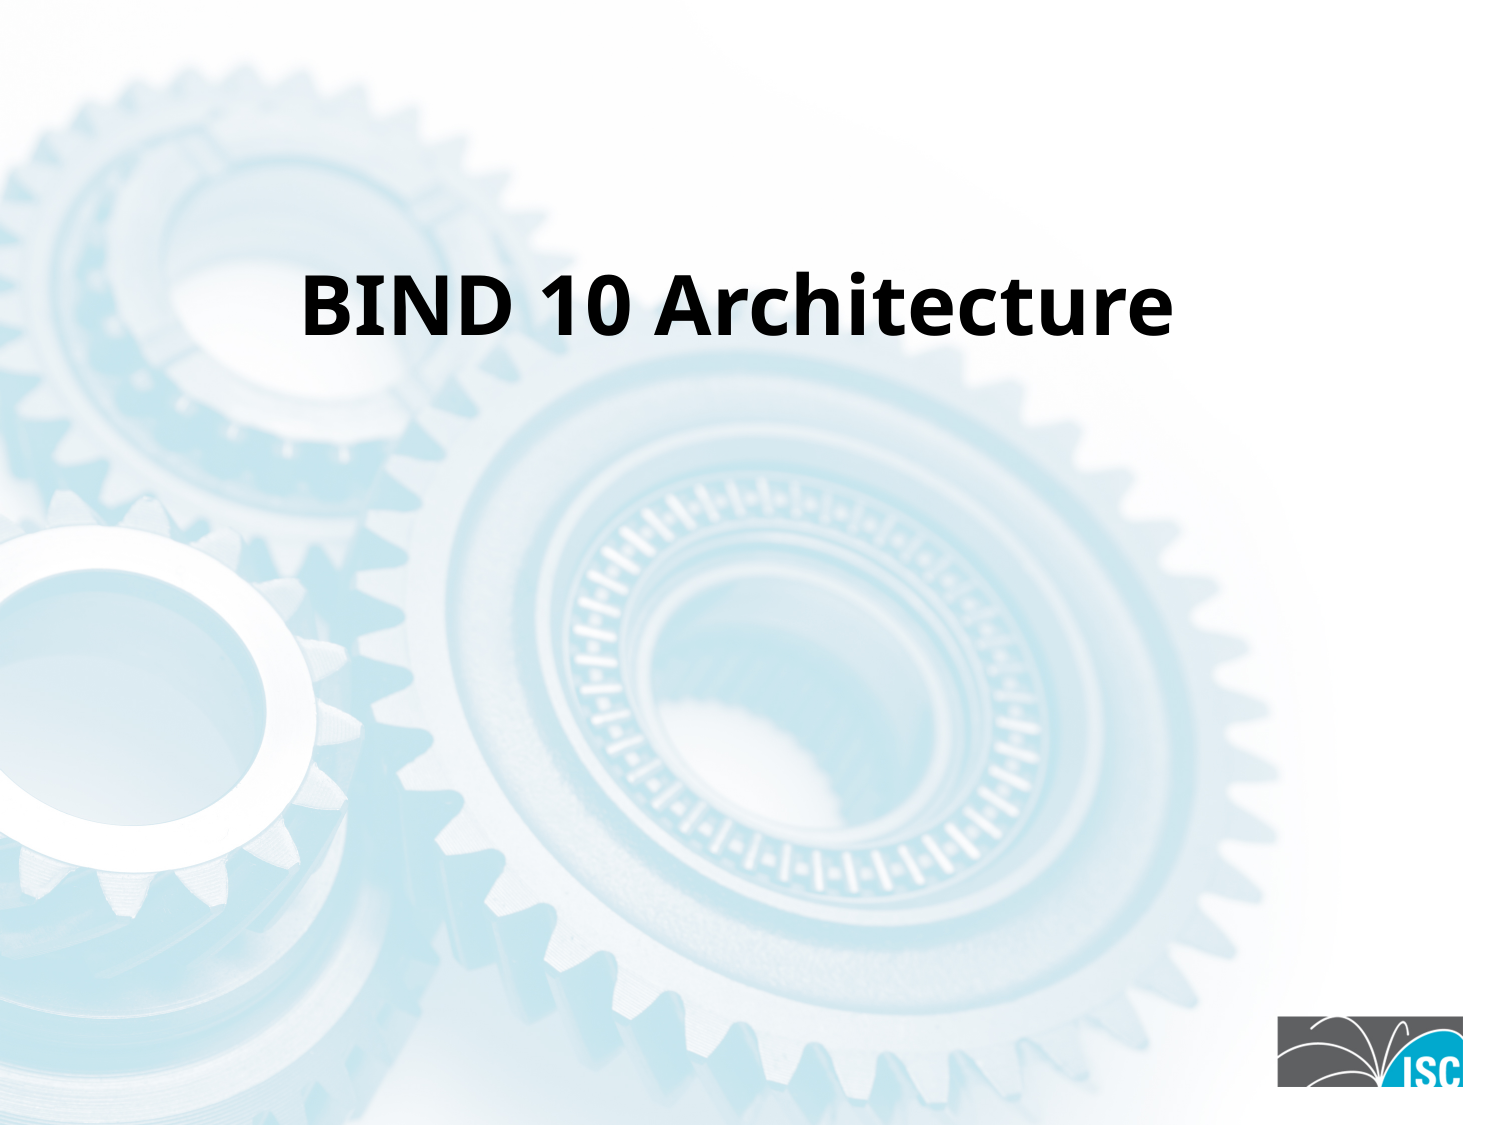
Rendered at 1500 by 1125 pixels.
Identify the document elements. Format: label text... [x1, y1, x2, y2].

picture [0, 0, 1500, 1125]
subtitle [225, 519, 1276, 808]
title BIND 10 Architecture [99, 182, 1375, 424]
